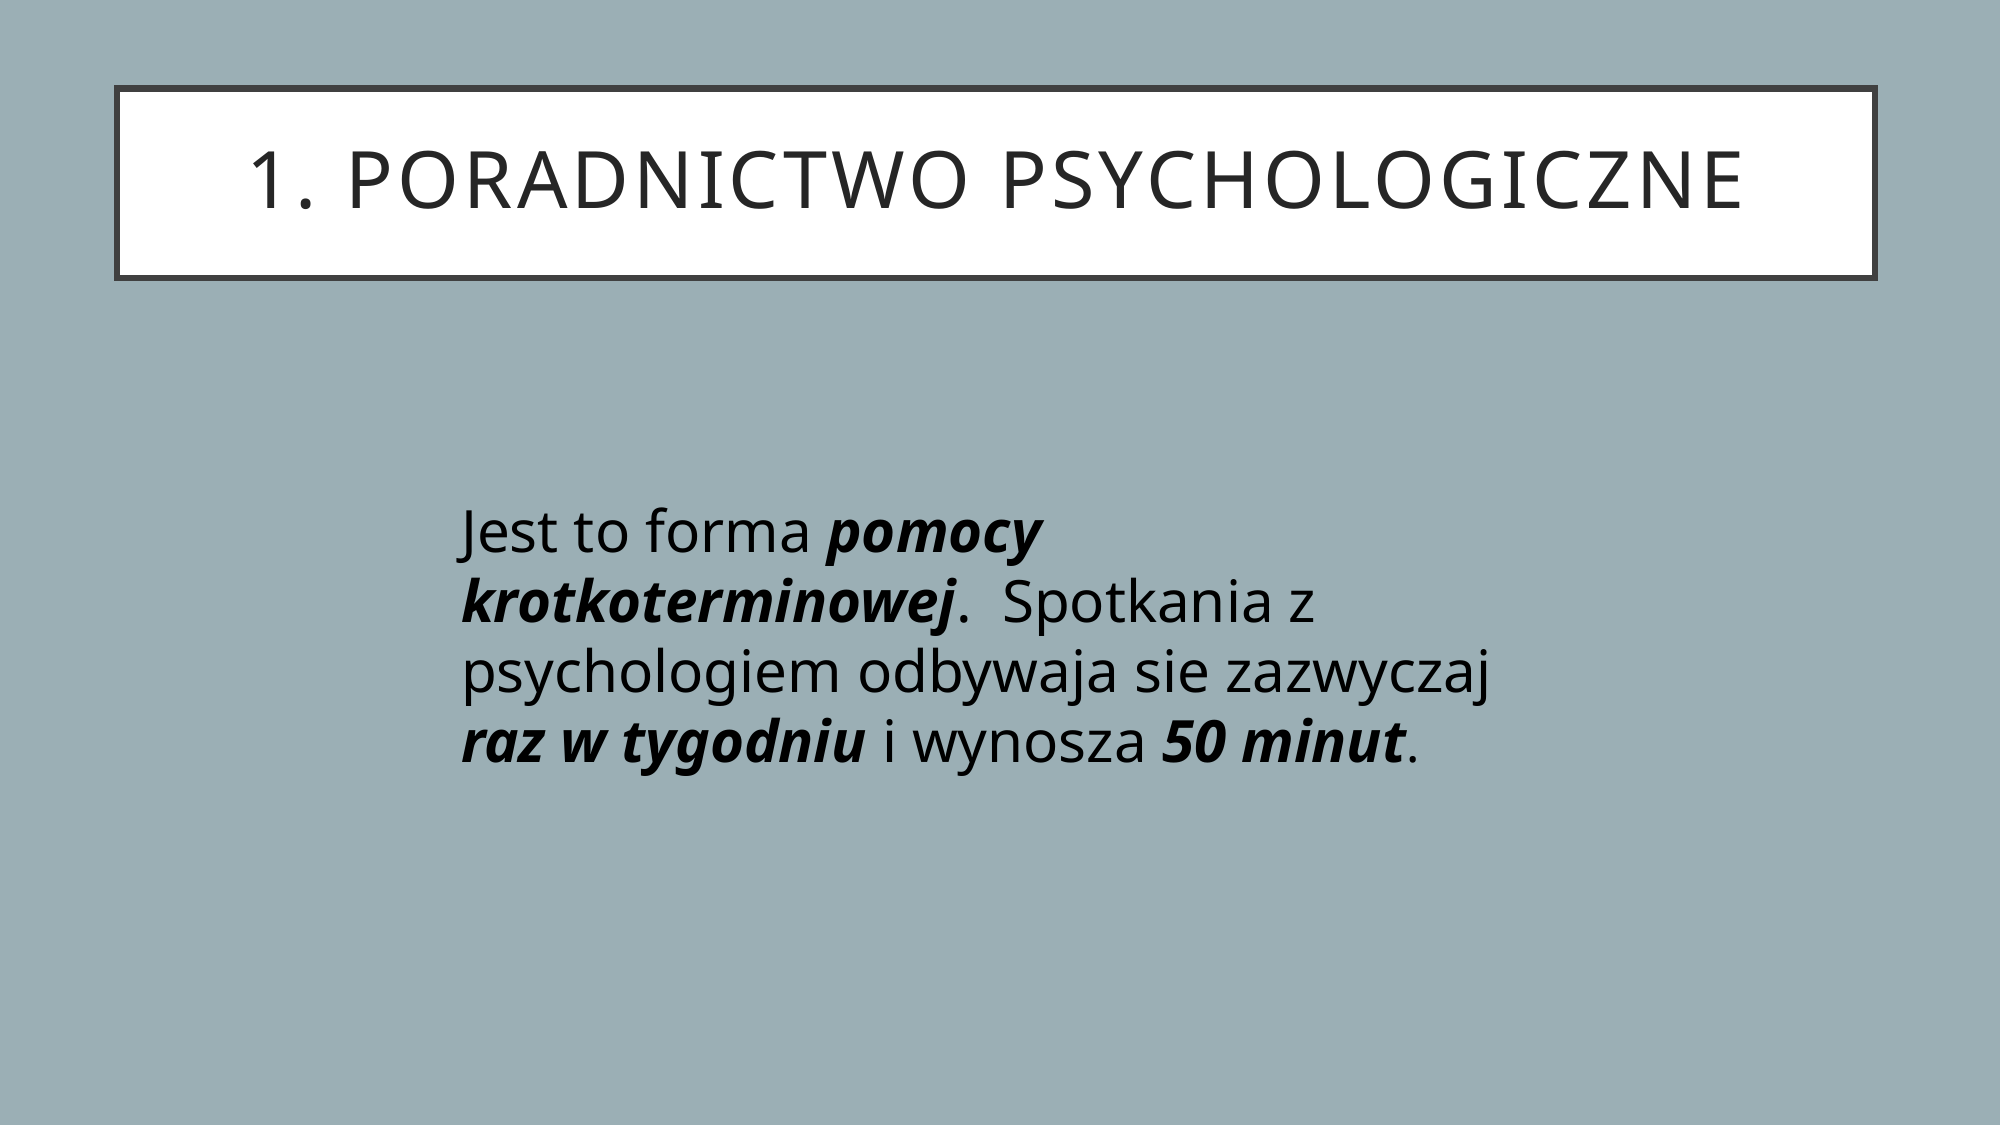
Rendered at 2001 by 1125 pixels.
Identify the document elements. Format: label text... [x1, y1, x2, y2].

title 1. Poradnictwo psychologiczne [117, 88, 1876, 279]
subtitle Jest to forma pomocy krotkoterminowej. Spotkania z psychologiem odbywaja sie zazwyczaj raz w tygodniu i wynosza 50 minut. [446, 486, 1554, 936]
